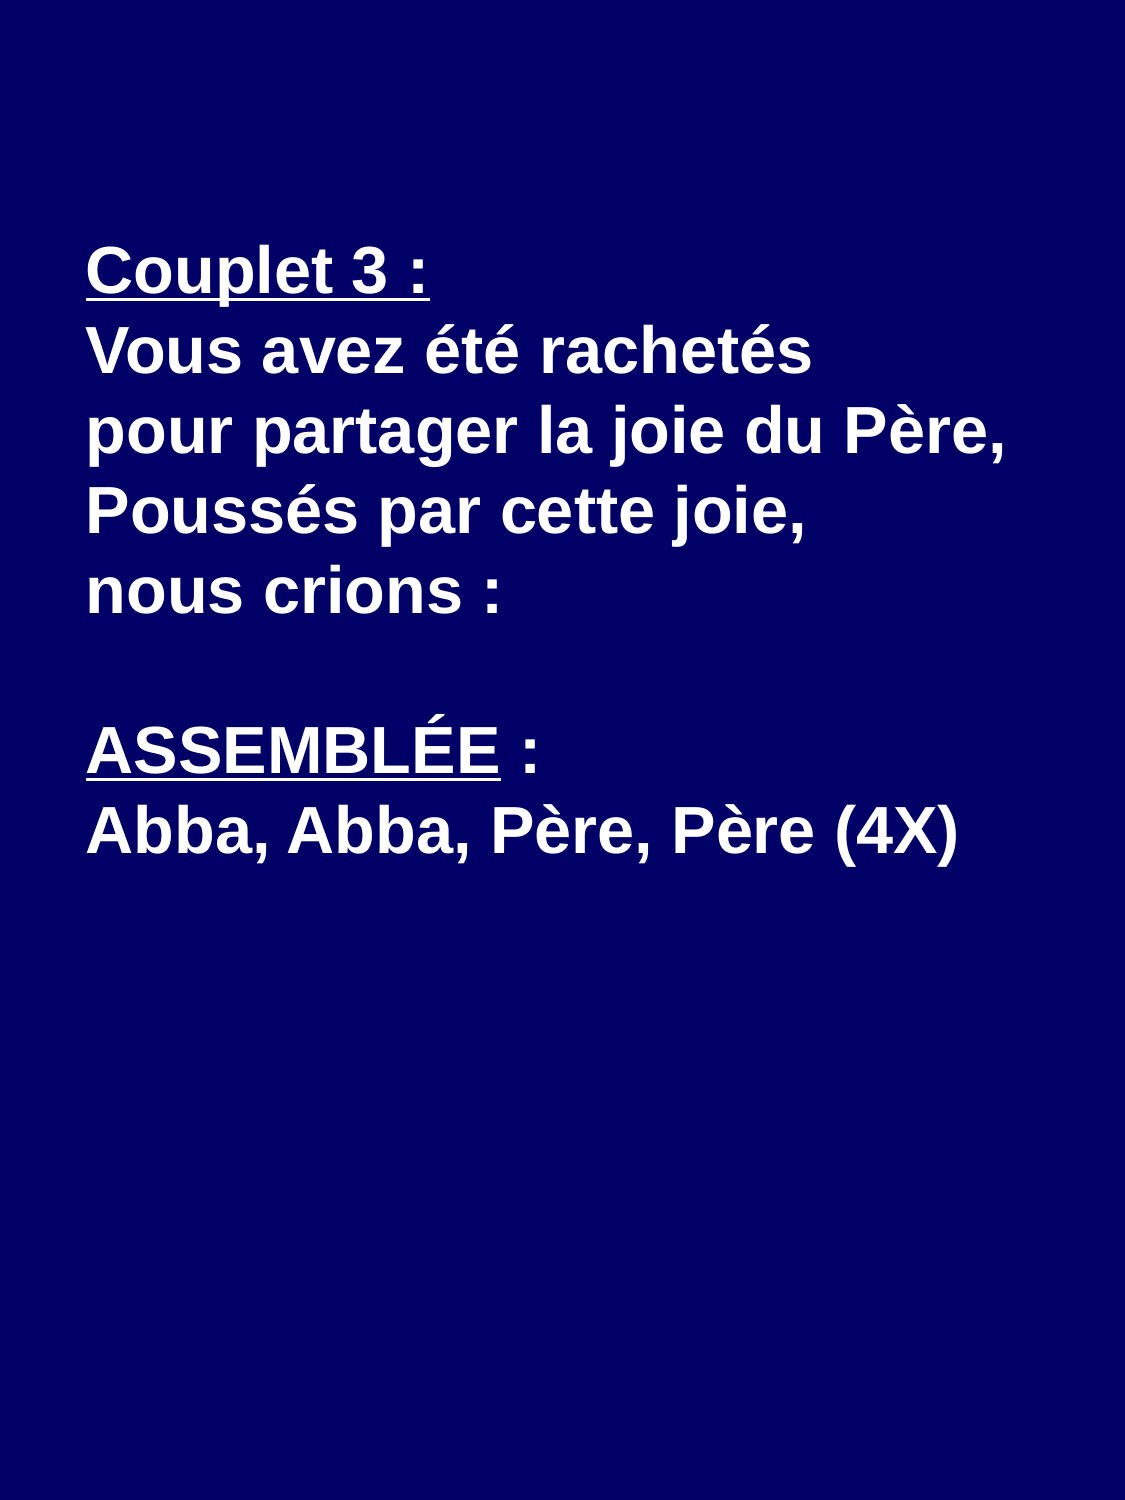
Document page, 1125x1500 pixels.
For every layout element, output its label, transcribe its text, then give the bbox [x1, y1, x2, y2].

text_box Couplet 3 : Vous avez été rachetés pour partager la joie du Père, Poussés par cette joie, nous crions : ASSEMBLÉE : Abba, Abba, Père, Père (4X) [70, 129, 1089, 1198]
